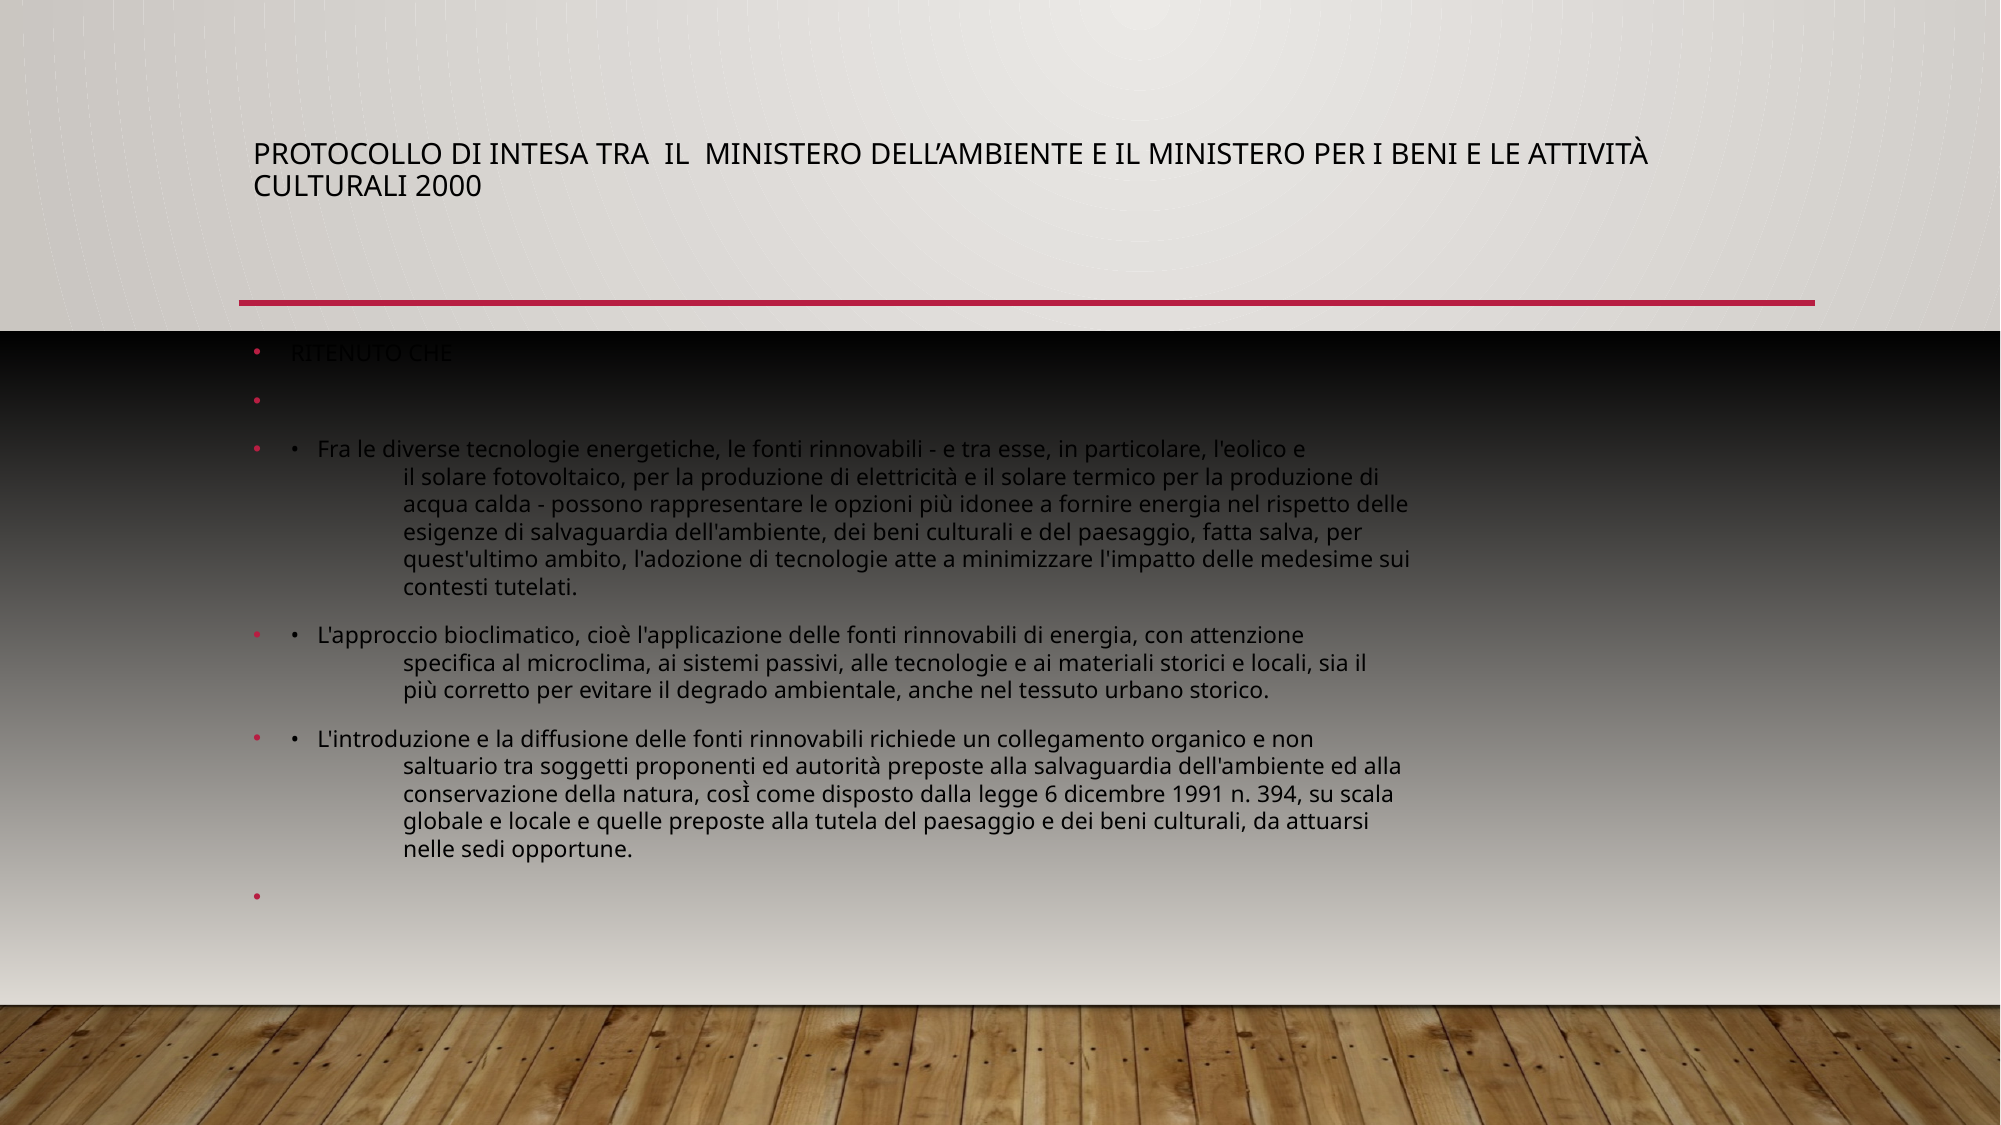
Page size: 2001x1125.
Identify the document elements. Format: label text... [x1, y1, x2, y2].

title Protocollo di Intesa tra il Ministero dell’Ambiente e il Ministero per i Beni e le Attività Culturali 2000 [238, 131, 1814, 305]
list RITENUTO CHE • Fra le diverse tecnologie energetiche, le fonti rinnovabili - e tra esse, in particolare, l'eolico e il solare fotovoltaico, per la produzione di elettricità e il solare termico per la produzione di acqua calda - possono rappresentare le opzioni più idonee a fornire energia nel rispetto delle esigenze di salvaguardia dell'ambiente, dei beni culturali e del paesaggio, fatta salva, per quest'ultimo ambito, l'adozione di tecnologie atte a minimizzare l'impatto delle medesime sui contesti tutelati. • L'approccio bioclimatico, cioè l'applicazione delle fonti rinnovabili di energia, con attenzione specifica al microclima, ai sistemi passivi, alle tecnologie e ai materiali storici e locali, sia il più corretto per evitare il degrado ambientale, anche nel tessuto urbano storico. • L'introduzione e la diffusione delle fonti rinnovabili richiede un collegamento organico e non saltuario tra soggetti proponenti ed autorità preposte alla salvaguardia dell'ambiente ed alla conservazione della natura, cosÌ come disposto dalla legge 6 dicembre 1991 n. 394, su scala globale e locale e quelle preposte alla tutela del paesaggio e dei beni culturali, da attuarsi nelle sedi opportune. [238, 330, 1814, 897]
